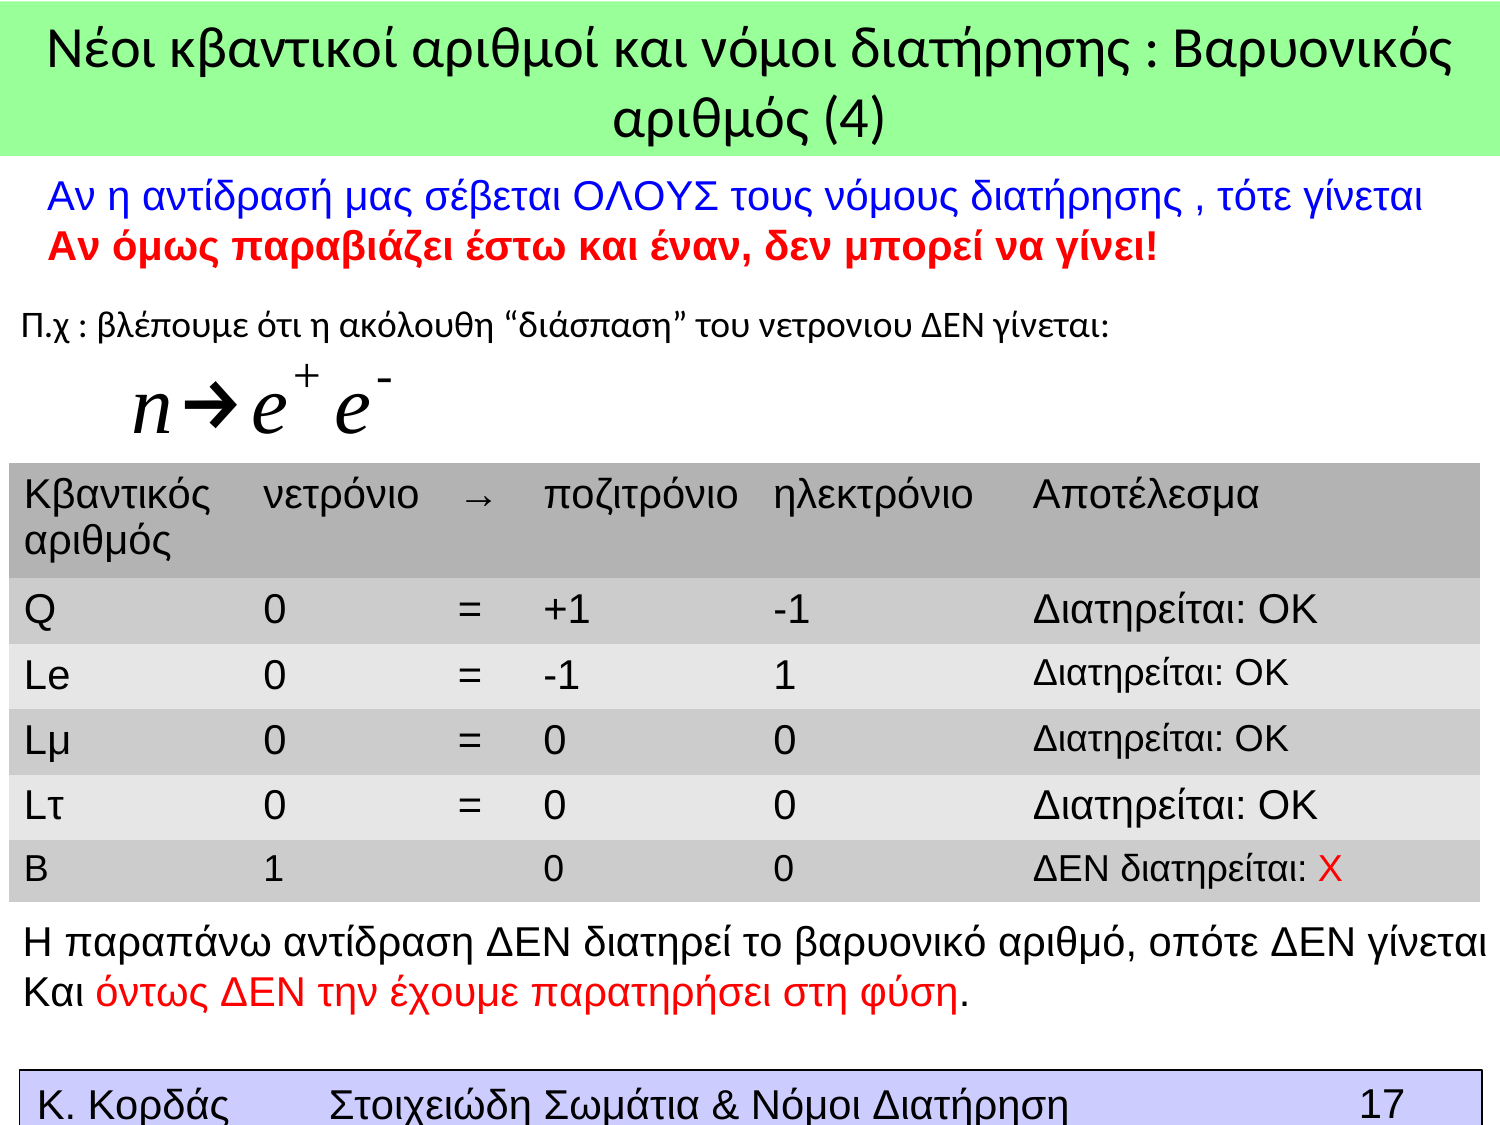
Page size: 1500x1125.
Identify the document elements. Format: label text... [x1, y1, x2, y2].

table_cell 0 [529, 709, 759, 775]
table_cell 0 [759, 840, 1018, 902]
text_box Αν η αντίδρασή μας σέβεται ΟΛΟΥΣ τους νόμους διατήρησης , τότε γίνεται Αν όμως παραβιάζει έστω και έναν, δεν μπορεί να γίνει! [32, 161, 1444, 277]
table_header Κβαντικός αριθμός [9, 463, 249, 578]
table_header ποζιτρόνιο [529, 463, 759, 578]
table_cell 0 [529, 840, 759, 902]
table_cell Διατηρείται: ΟΚ [1018, 775, 1480, 840]
table_cell 0 [249, 709, 443, 775]
table_cell = [443, 578, 529, 644]
table_cell 0 [249, 578, 443, 644]
table_cell 0 [759, 775, 1018, 840]
table_cell Διατηρείται: ΟΚ [1018, 709, 1480, 775]
table_cell = [443, 644, 529, 709]
table_cell 0 [529, 775, 759, 840]
table_cell Lτ [9, 775, 249, 840]
table_cell 0 [759, 709, 1018, 775]
table_cell 0 [249, 775, 443, 840]
table_cell Διατηρείται: ΟΚ [1018, 644, 1480, 709]
table_cell 0 [249, 644, 443, 709]
table_cell 1 [249, 840, 443, 902]
table_cell [443, 840, 529, 902]
table_cell +1 [529, 578, 759, 644]
table_cell Q [9, 578, 249, 644]
text_box Π.χ : βλέπουμε ότι η ακόλουθη “διάσπαση” του νετρονιου ΔΕΝ γίνεται: [5, 237, 1430, 1096]
table_cell ΔΕΝ διατηρείται: Χ [1018, 840, 1480, 902]
table_header → [443, 463, 529, 578]
table_header νετρόνιο [249, 463, 443, 578]
text_box Η παραπάνω αντίδραση ΔΕΝ διατηρεί το βαρυονικό αριθμό, οπότε ΔΕΝ γίνεται Και όντως ΔΕΝ την έχουμε παρατηρήσει στη φύση. [7, 907, 1495, 1023]
table_cell -1 [529, 644, 759, 709]
table_cell Le [9, 644, 249, 709]
chart [110, 345, 411, 451]
table_header ηλεκτρόνιο [759, 463, 1018, 578]
table_cell 1 [759, 644, 1018, 709]
table_cell = [443, 709, 529, 775]
table_cell B [9, 840, 249, 902]
table_cell Διατηρείται: ΟΚ [1018, 578, 1480, 644]
table_cell -1 [759, 578, 1018, 644]
table_header Αποτέλεσμα [1018, 463, 1480, 578]
table_cell = [443, 775, 529, 840]
text_box Νέοι κβαντικοί αριθμοί και νόμοι διατήρησης : Βαρυονικός αριθμός (4) [0, 1, 1500, 156]
table_cell Lμ [9, 709, 249, 775]
